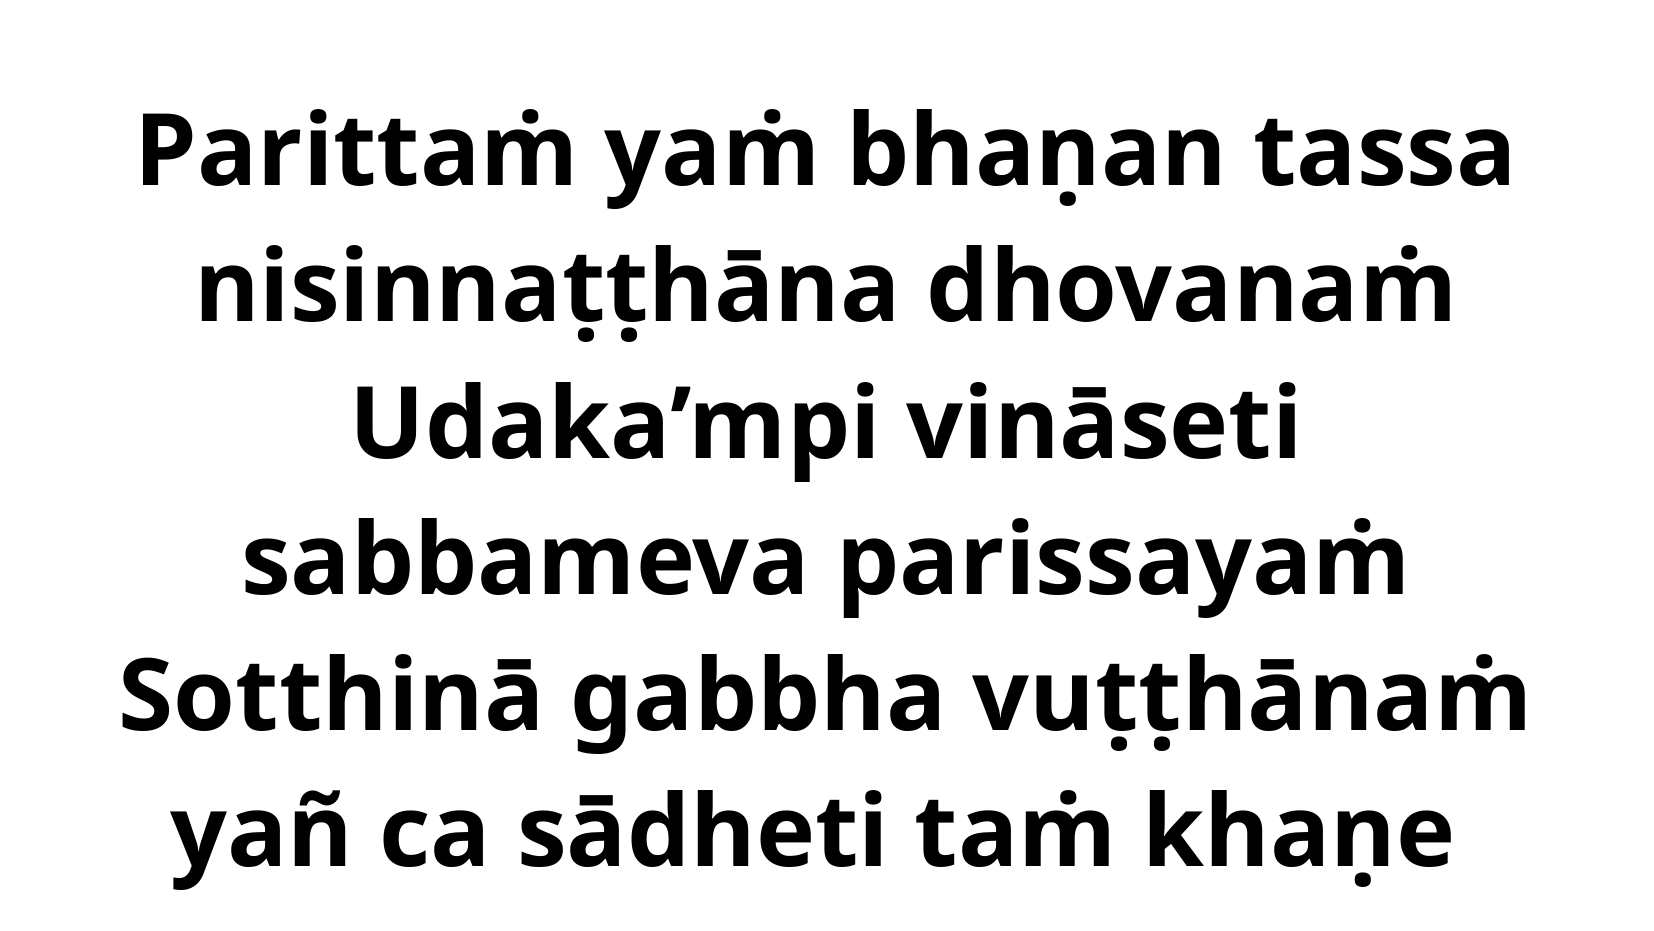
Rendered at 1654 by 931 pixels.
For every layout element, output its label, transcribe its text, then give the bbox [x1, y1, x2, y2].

subtitle Parittaṁ yaṁ bhaṇan tassa nisinnaṭṭhāna dhovanaṁ Udaka’mpi vināseti sabbameva parissayaṁ Sotthinā gabbha vuṭṭhānaṁ yañ ca sādheti taṁ khaṇe [82, 127, 1571, 848]
